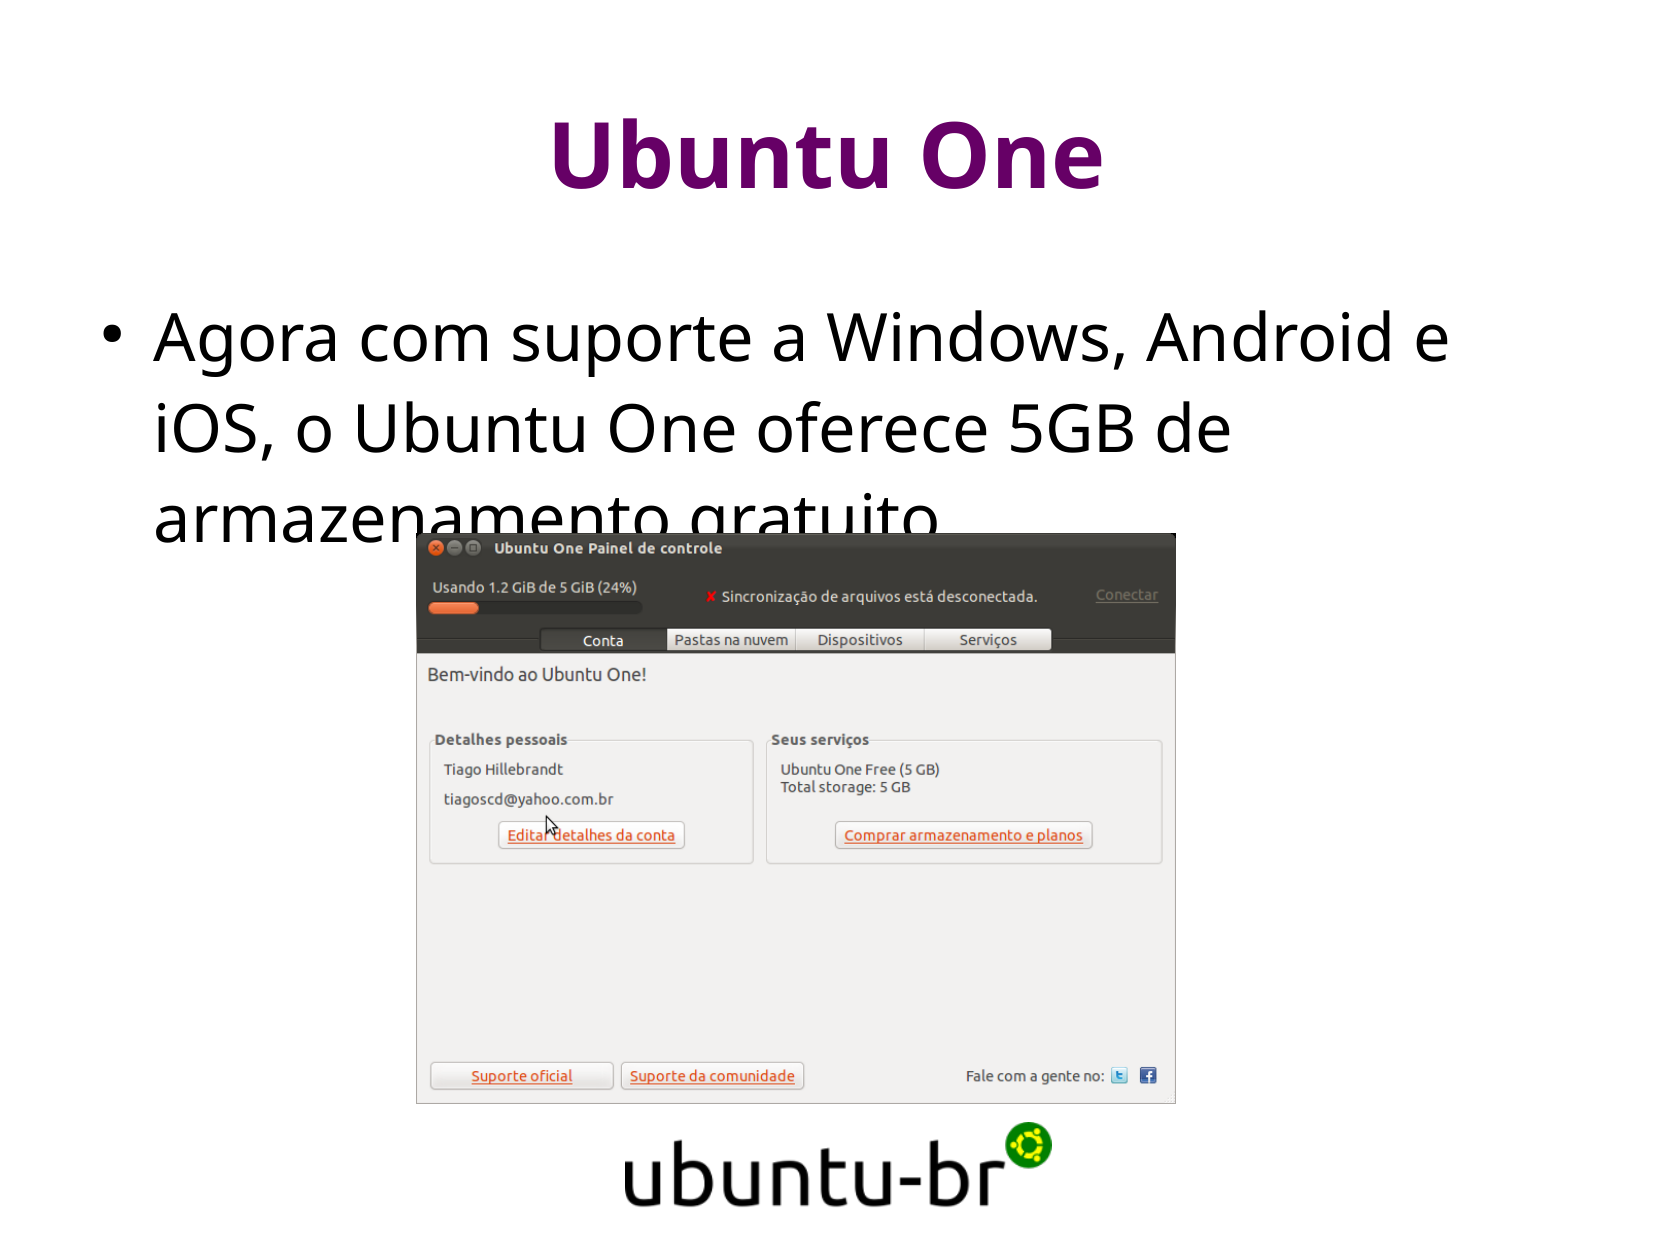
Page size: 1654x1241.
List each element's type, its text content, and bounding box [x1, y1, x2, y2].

title Ubuntu One [82, 49, 1571, 257]
list Agora com suporte a Windows, Android e iOS, o Ubuntu One oferece 5GB de armazenamento gratuito [82, 290, 1571, 1109]
picture [625, 1122, 1052, 1223]
picture [416, 533, 1176, 1104]
